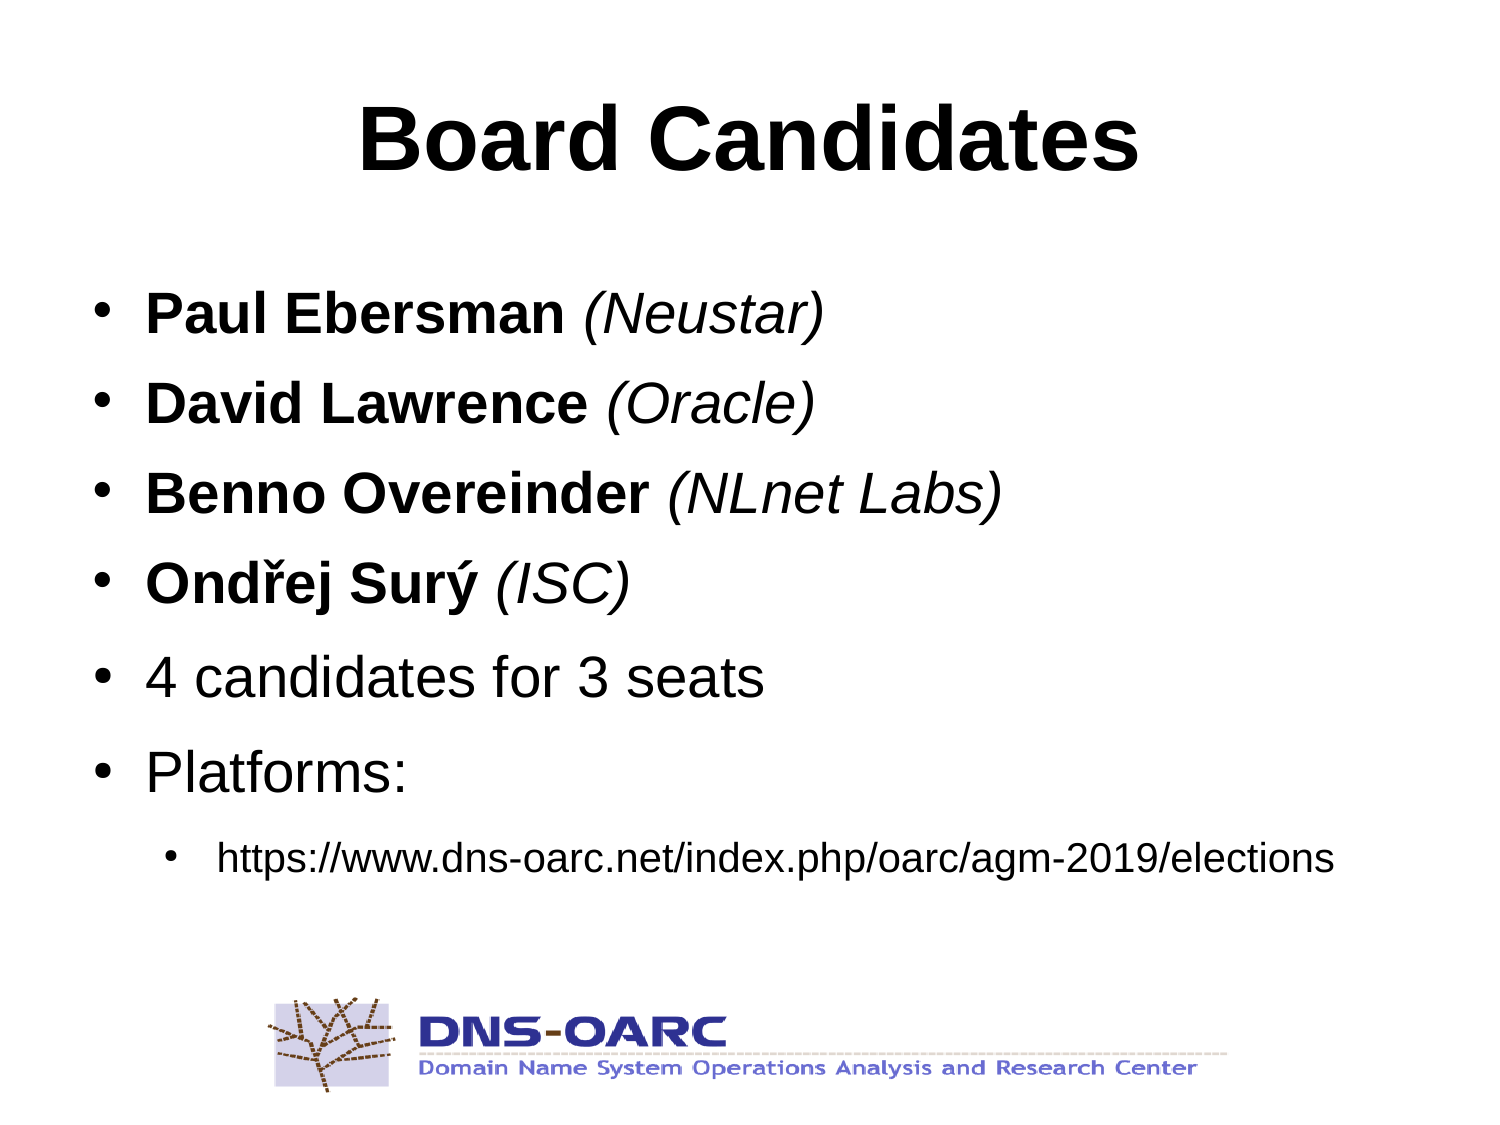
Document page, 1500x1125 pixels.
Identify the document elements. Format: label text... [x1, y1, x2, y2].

title Board Candidates [75, 44, 1425, 233]
picture [214, 991, 1259, 1099]
list Paul Ebersman (Neustar) David Lawrence (Oracle) Benno Overeinder (NLnet Labs) Ondřej Surý (ISC) 4 candidates for 3 seats Platforms: https://www.dns-oarc.net/index.php/oarc/agm-2019/elections [75, 285, 1425, 893]
